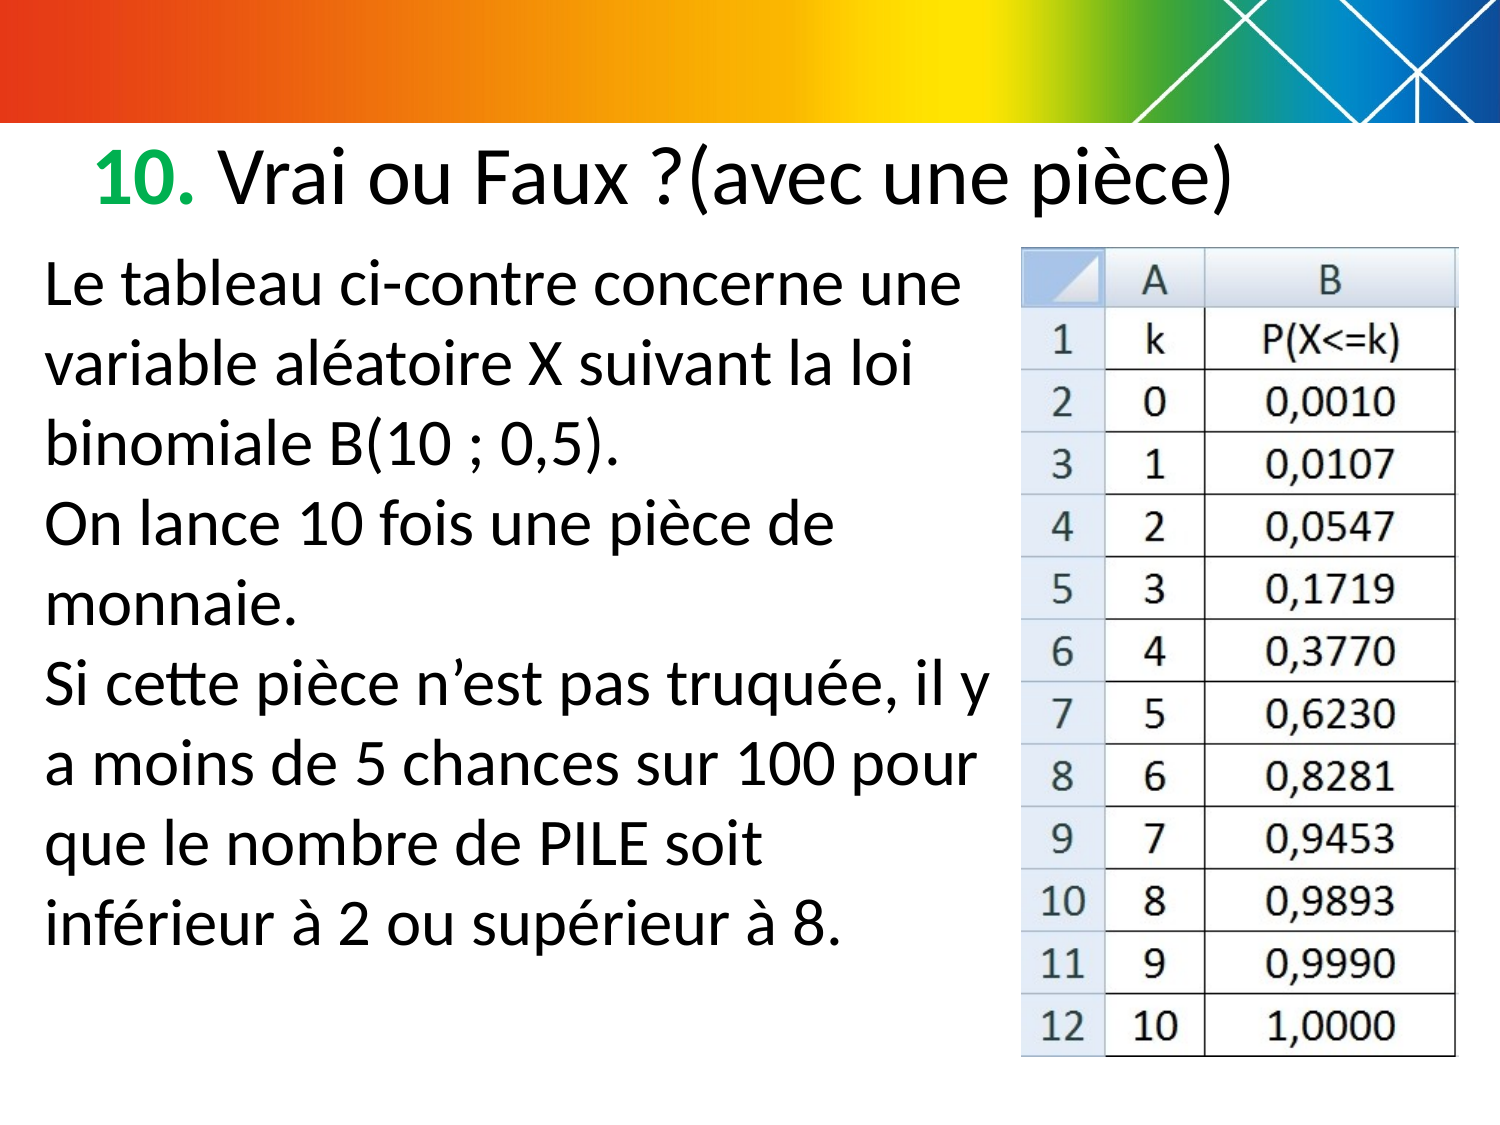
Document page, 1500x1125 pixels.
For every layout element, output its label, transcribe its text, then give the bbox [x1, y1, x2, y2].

picture [1340, 0, 1500, 123]
picture [0, 0, 1347, 123]
text_box Le tableau ci-contre concerne une variable aléatoire X suivant la loi binomiale B(10 ; 0,5). On lance 10 fois une pièce de monnaie. Si cette pièce n’est pas truquée, il y a moins de 5 chances sur 100 pour que le nombre de PILE soit inférieur à 2 ou supérieur à 8. [29, 231, 1010, 967]
title 10. Vrai ou Faux ?(avec une pièce) [76, 113, 1427, 255]
picture [1021, 247, 1459, 1057]
